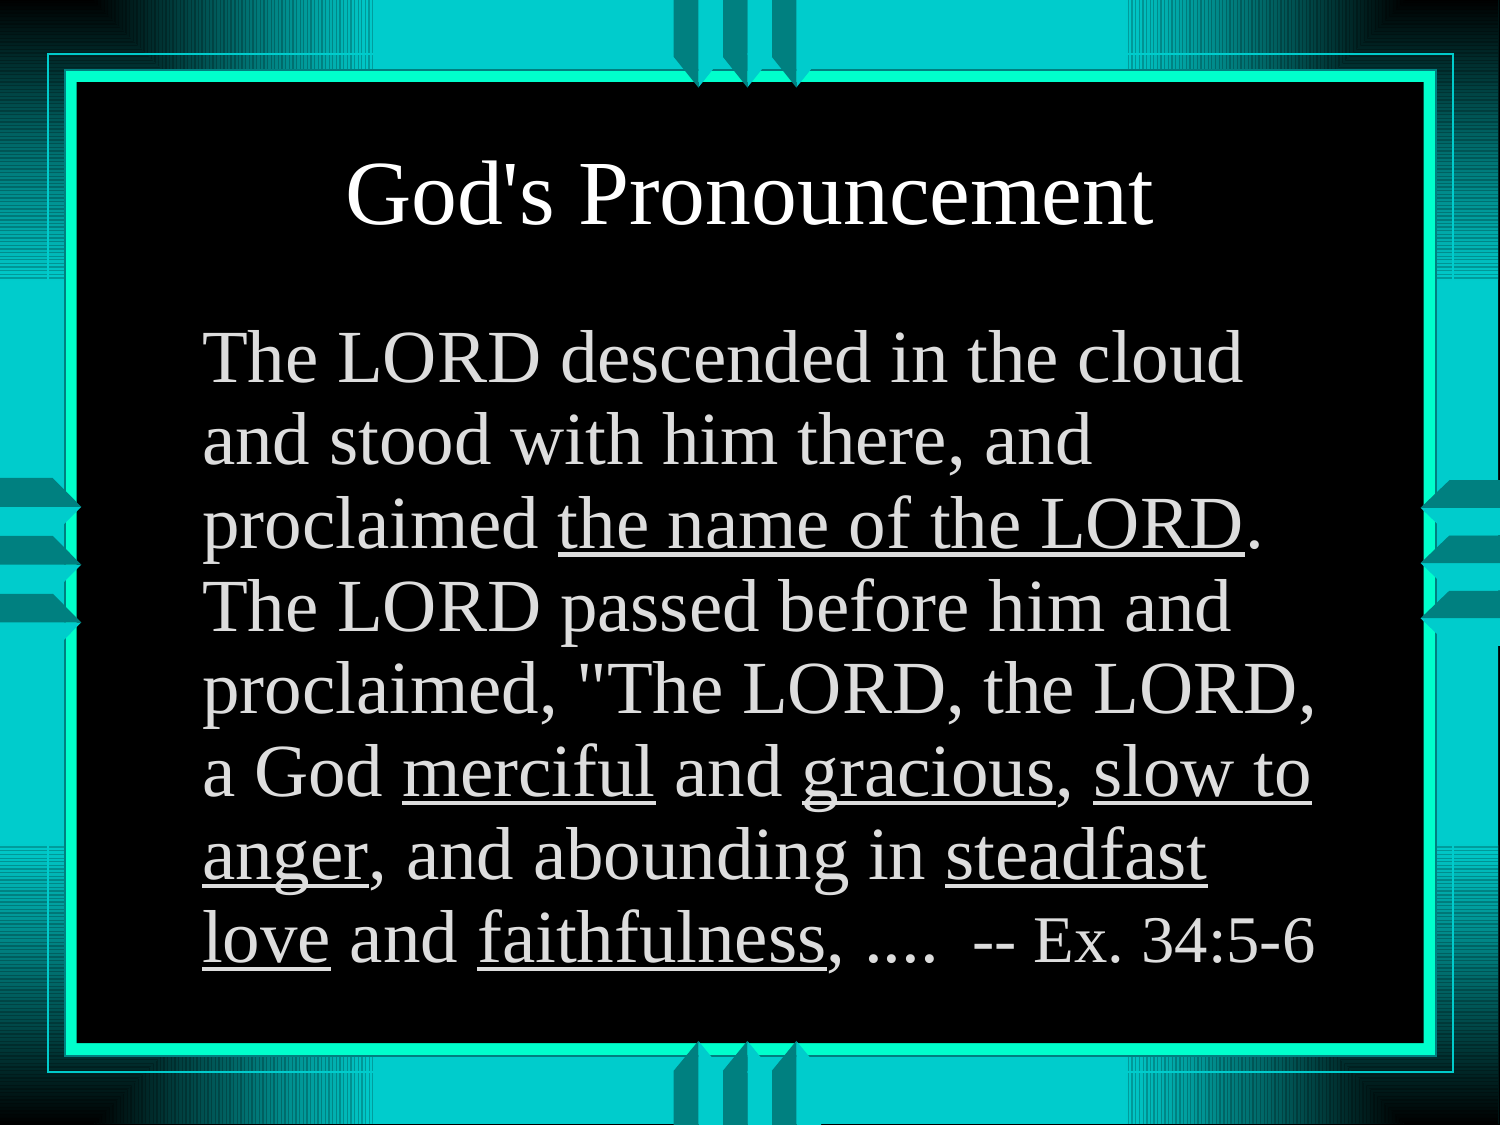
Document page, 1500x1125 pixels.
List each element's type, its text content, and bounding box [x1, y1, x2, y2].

title God's Pronouncement [112, 99, 1388, 288]
text_box The LORD descended in the cloud and stood with him there, and proclaimed the name of the LORD. The LORD passed before him and proclaimed, "The LORD, the LORD, a God merciful and gracious, slow to anger, and abounding in steadfast love and faithfulness, .... -- Ex. 34:5-6 [187, 307, 1351, 987]
